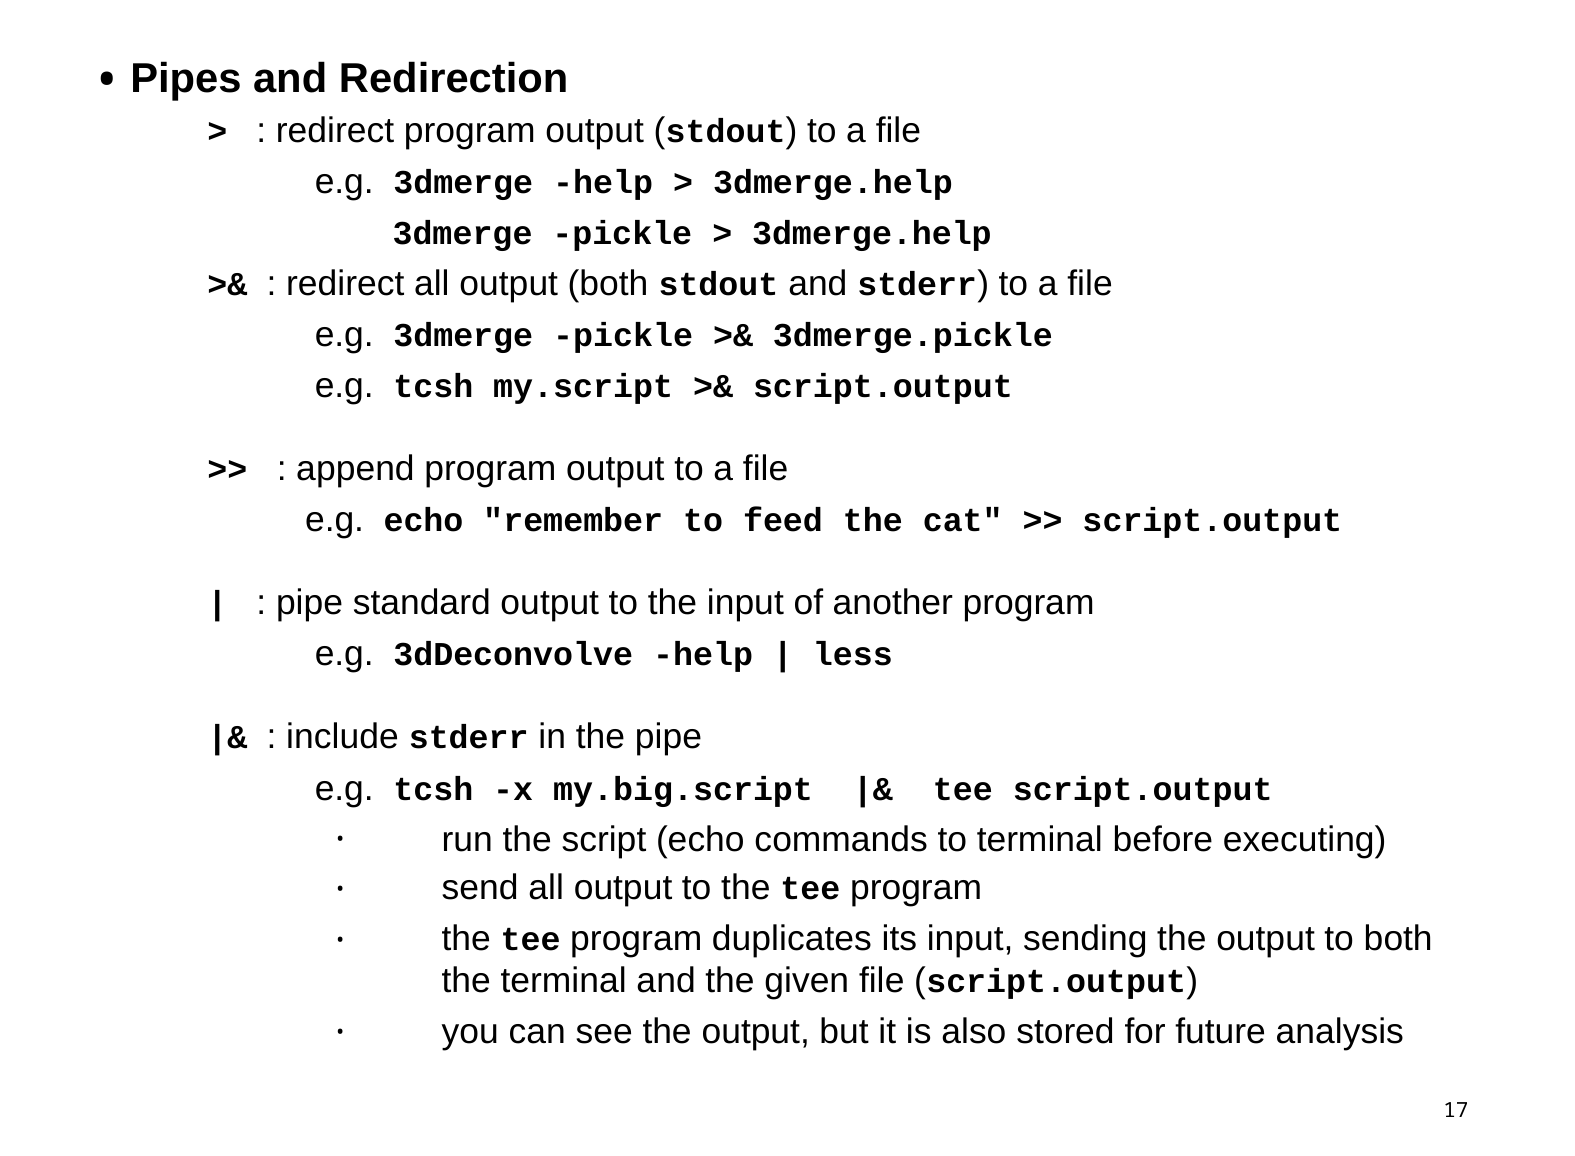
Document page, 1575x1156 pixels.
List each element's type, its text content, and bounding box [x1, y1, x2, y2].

list Pipes and Redirection > : redirect program output (stdout) to a file e.g. 3dmerge -help > 3dmerge.help 3dmerge -pickle > 3dmerge.help >& : redirect all output (both stdout and stderr) to a file e.g. 3dmerge -pickle >& 3dmerge.pickle e.g. tcsh my.script >& script.output >> : append program output to a file e.g. echo "remember to feed the cat" >> script.output | : pipe standard output to the input of another program e.g. 3dDeconvolve -help | less |& : include stderr in the pipe e.g. tcsh -x my.big.script |& tee script.output run the script (echo commands to terminal before executing) send all output to the tee program the tee program duplicates its input, sending the output to both the terminal and the given file (script.output) you can see the output, but it is also stored for future analysis [75, 37, 1501, 1120]
